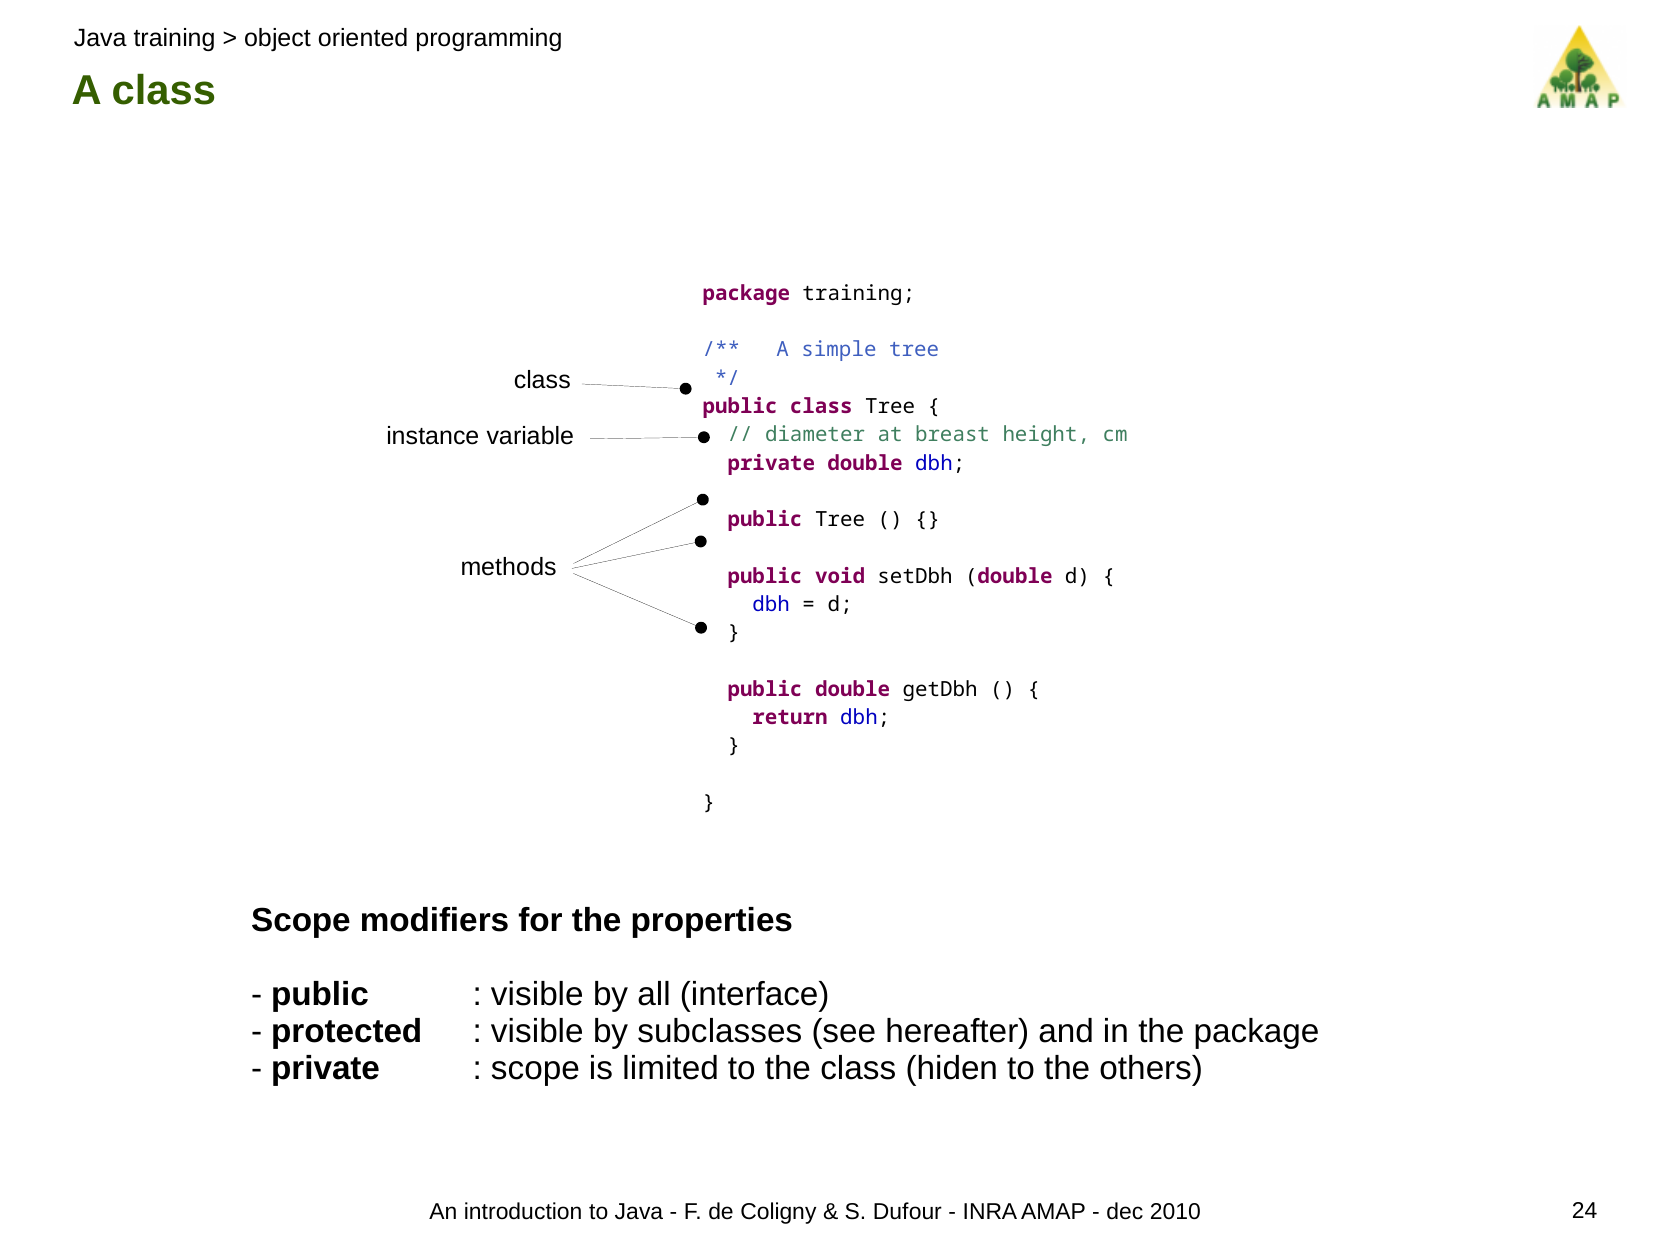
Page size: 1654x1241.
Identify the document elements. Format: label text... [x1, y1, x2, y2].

text_box Scope modifiers for the properties - public : visible by all (interface) - protected : visible by subclasses (see hereafter) and in the package - private : scope is limited to the class (hiden to the others) [236, 893, 1418, 1094]
text_box class [430, 358, 586, 402]
text_box package training; /** A simple tree */ public class Tree { // diameter at breast height, cm private double dbh; public Tree () {} public void setDbh (double d) { dbh = d; } public double getDbh () { return dbh; } } [687, 270, 1294, 747]
text_box A class [56, 59, 1120, 121]
picture [1533, 25, 1627, 108]
text_box Java training > object oriented programming [59, 16, 1004, 60]
text_box methods [320, 545, 572, 589]
text_box instance variable [264, 414, 590, 458]
